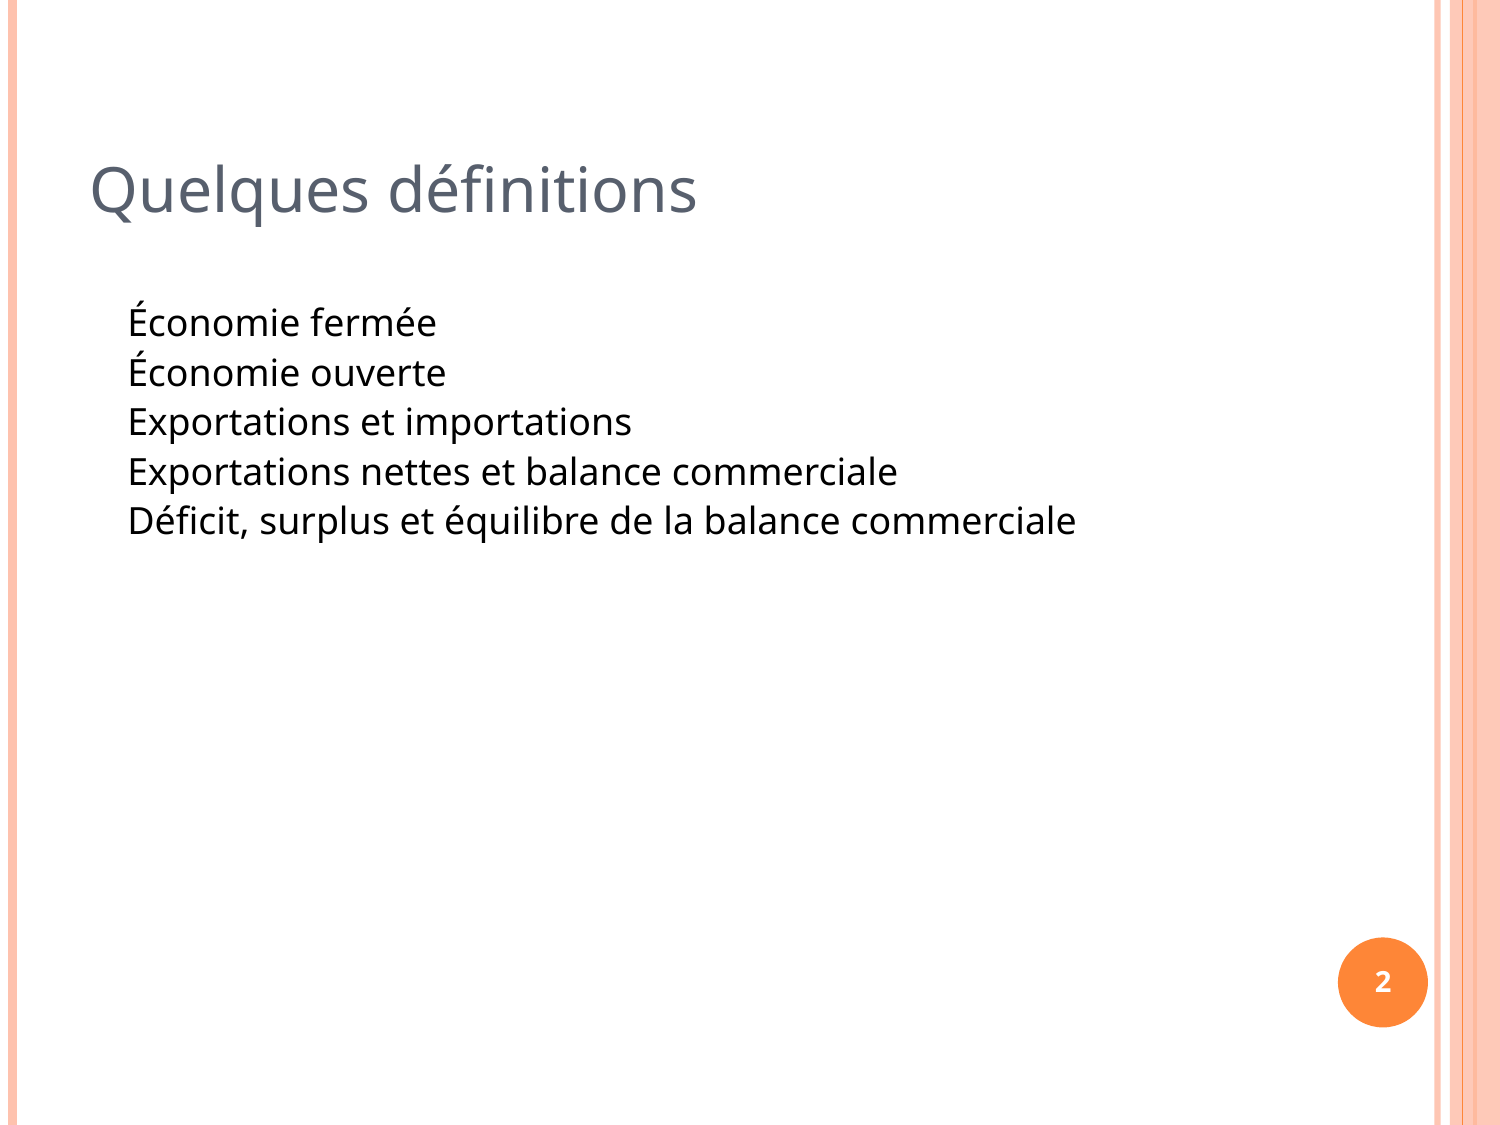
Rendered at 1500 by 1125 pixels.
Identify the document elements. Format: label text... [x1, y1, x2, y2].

list Économie fermée Économie ouverte Exportations et importations Exportations nettes et balance commerciale Déficit, surplus et équilibre de la balance commerciale [112, 287, 1388, 1000]
title Quelques définitions [75, 45, 1300, 233]
slide_number <numéro> [1333, 940, 1434, 1027]
